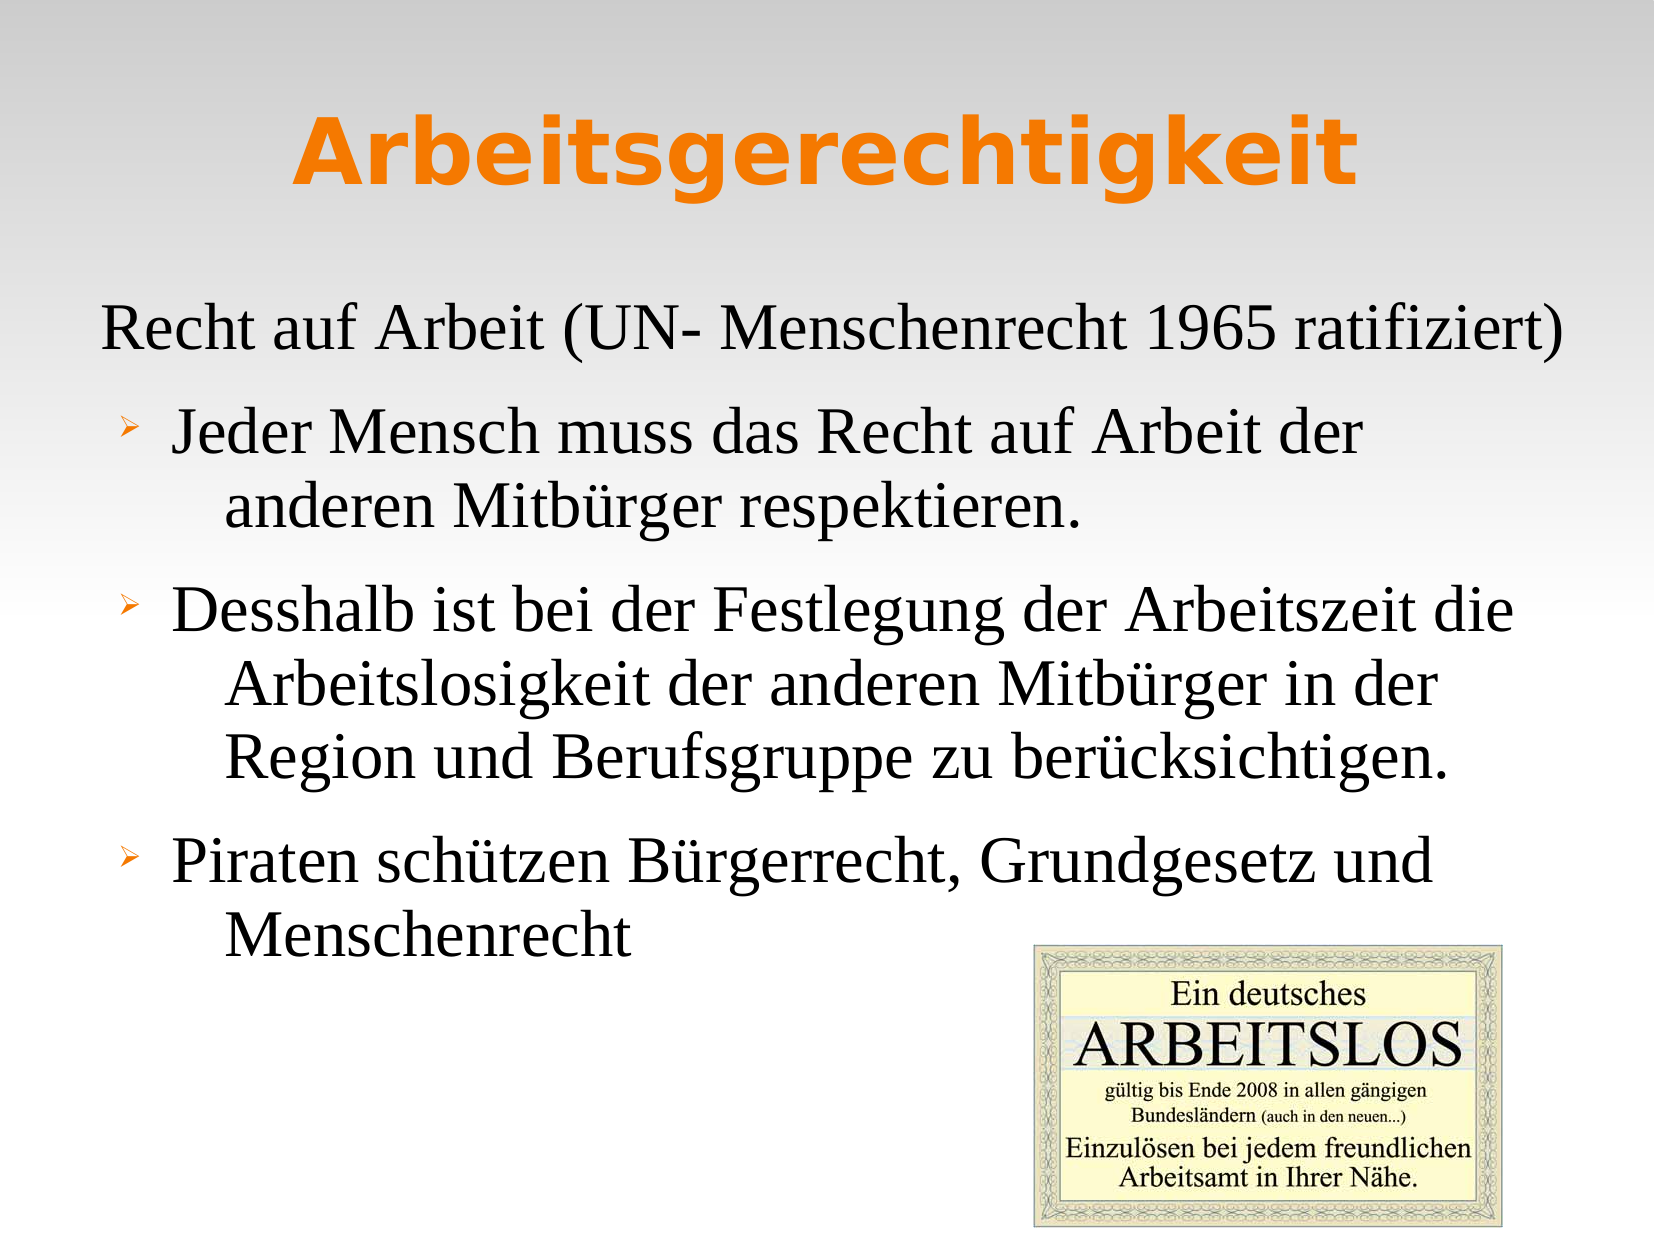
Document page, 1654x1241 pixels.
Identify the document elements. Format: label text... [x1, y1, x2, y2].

list Recht auf Arbeit (UN- Menschenrecht 1965 ratifiziert) Jeder Mensch muss das Recht auf Arbeit der anderen Mitbürger respektieren. Desshalb ist bei der Festlegung der Arbeitszeit die Arbeitslosigkeit der anderen Mitbürger in der Region und Berufsgruppe zu berücksichtigen. Piraten schützen Bürgerrecht, Grundgesetz und Menschenrecht [82, 290, 1571, 1109]
picture [1033, 944, 1503, 1228]
title Arbeitsgerechtigkeit [82, 49, 1571, 257]
